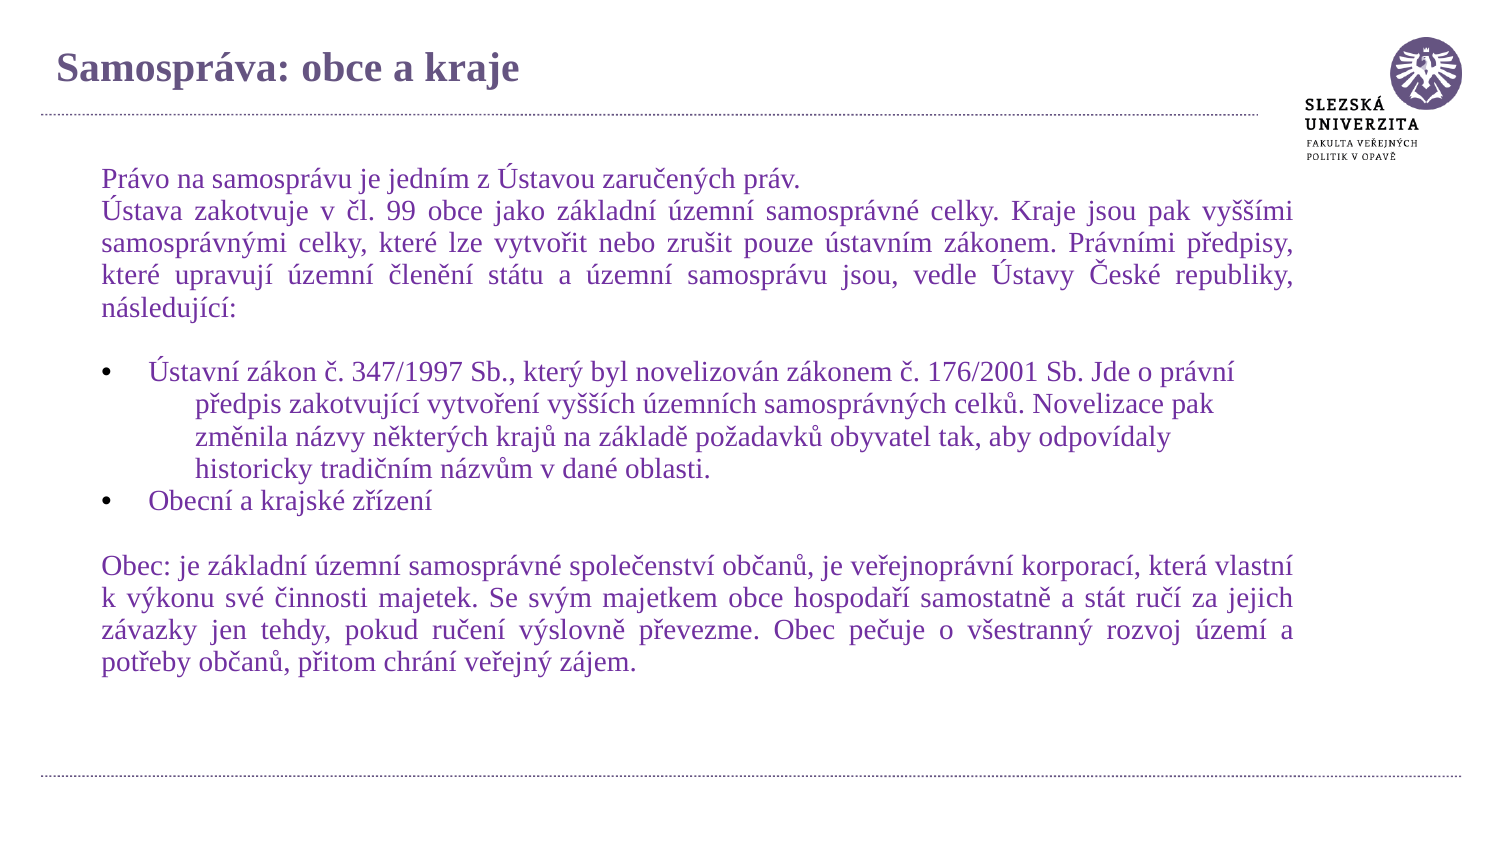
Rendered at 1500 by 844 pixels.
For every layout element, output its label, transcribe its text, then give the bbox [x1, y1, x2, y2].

text_box Právo na samosprávu je jedním z Ústavou zaručených práv. Ústava zakotvuje v čl. 99 obce jako základní územní samosprávné celky. Kraje jsou pak vyššími samosprávnými celky, které lze vytvořit nebo zrušit pouze ústavním zákonem. Právními předpisy, které upravují územní členění státu a územní samosprávu jsou, vedle Ústavy České republiky, následující: Ústavní zákon č. 347/1997 Sb., který byl novelizován zákonem č. 176/2001 Sb. Jde o právní předpis zakotvující vytvoření vyšších územních samosprávných celků. Novelizace pak změnila názvy některých krajů na základě požadavků obyvatel tak, aby odpovídaly historicky tradičním názvům v dané oblasti. Obecní a krajské zřízení Obec: je základní územní samosprávné společenství občanů, je veřejnoprávní korporací, která vlastní k výkonu své činnosti majetek. Se svým majetkem obce hospodaří samostatně a stát ručí za jejich závazky jen tehdy, pokud ručení výslovně převezme. Obec pečuje o všestranný rozvoj území a potřeby občanů, přitom chrání veřejný zájem. [86, 154, 1311, 812]
title Samospráva: obce a kraje [41, 32, 786, 116]
